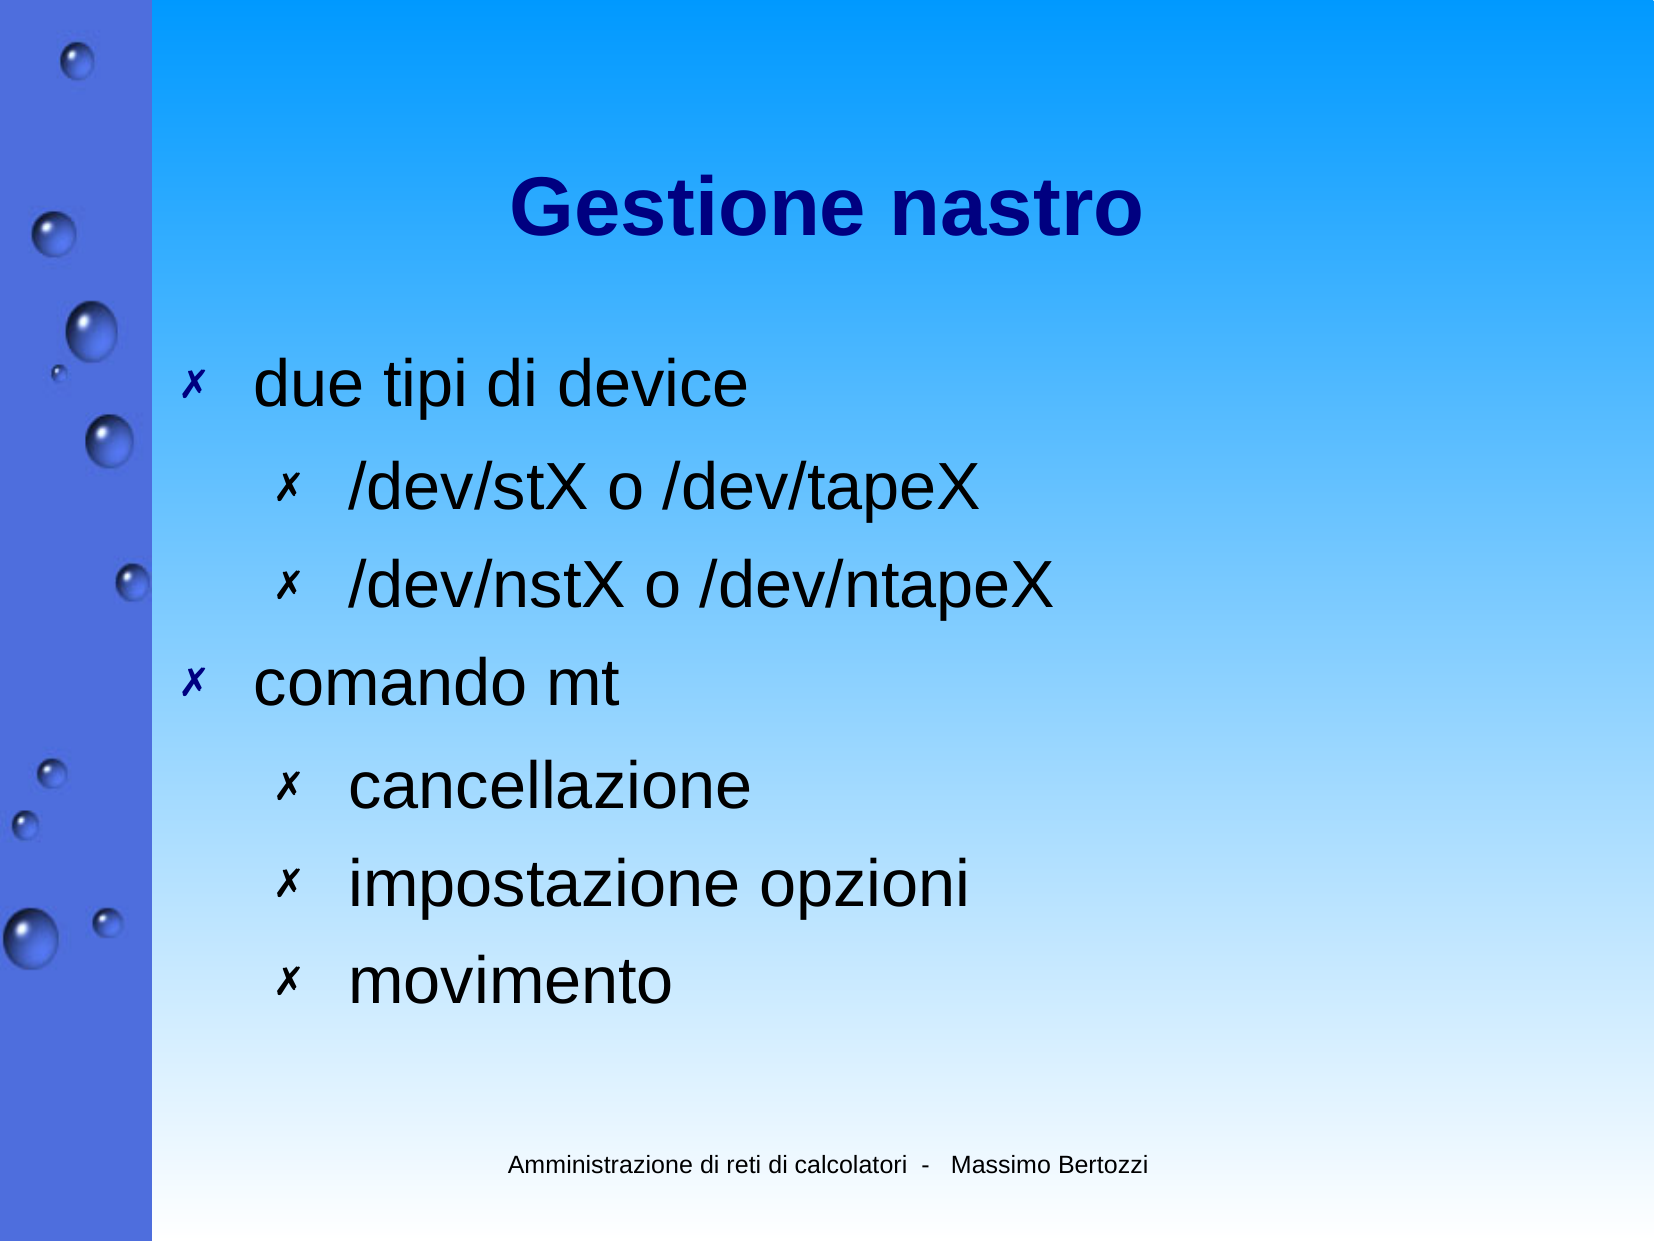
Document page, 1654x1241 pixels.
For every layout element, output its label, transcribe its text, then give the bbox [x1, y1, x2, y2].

title Gestione nastro [121, 102, 1534, 311]
list due tipi di device /dev/stX o /dev/tapeX /dev/nstX o /dev/ntapeX comando mt cancellazione impostazione opzioni movimento [159, 346, 1572, 1128]
picture [0, 0, 152, 1241]
